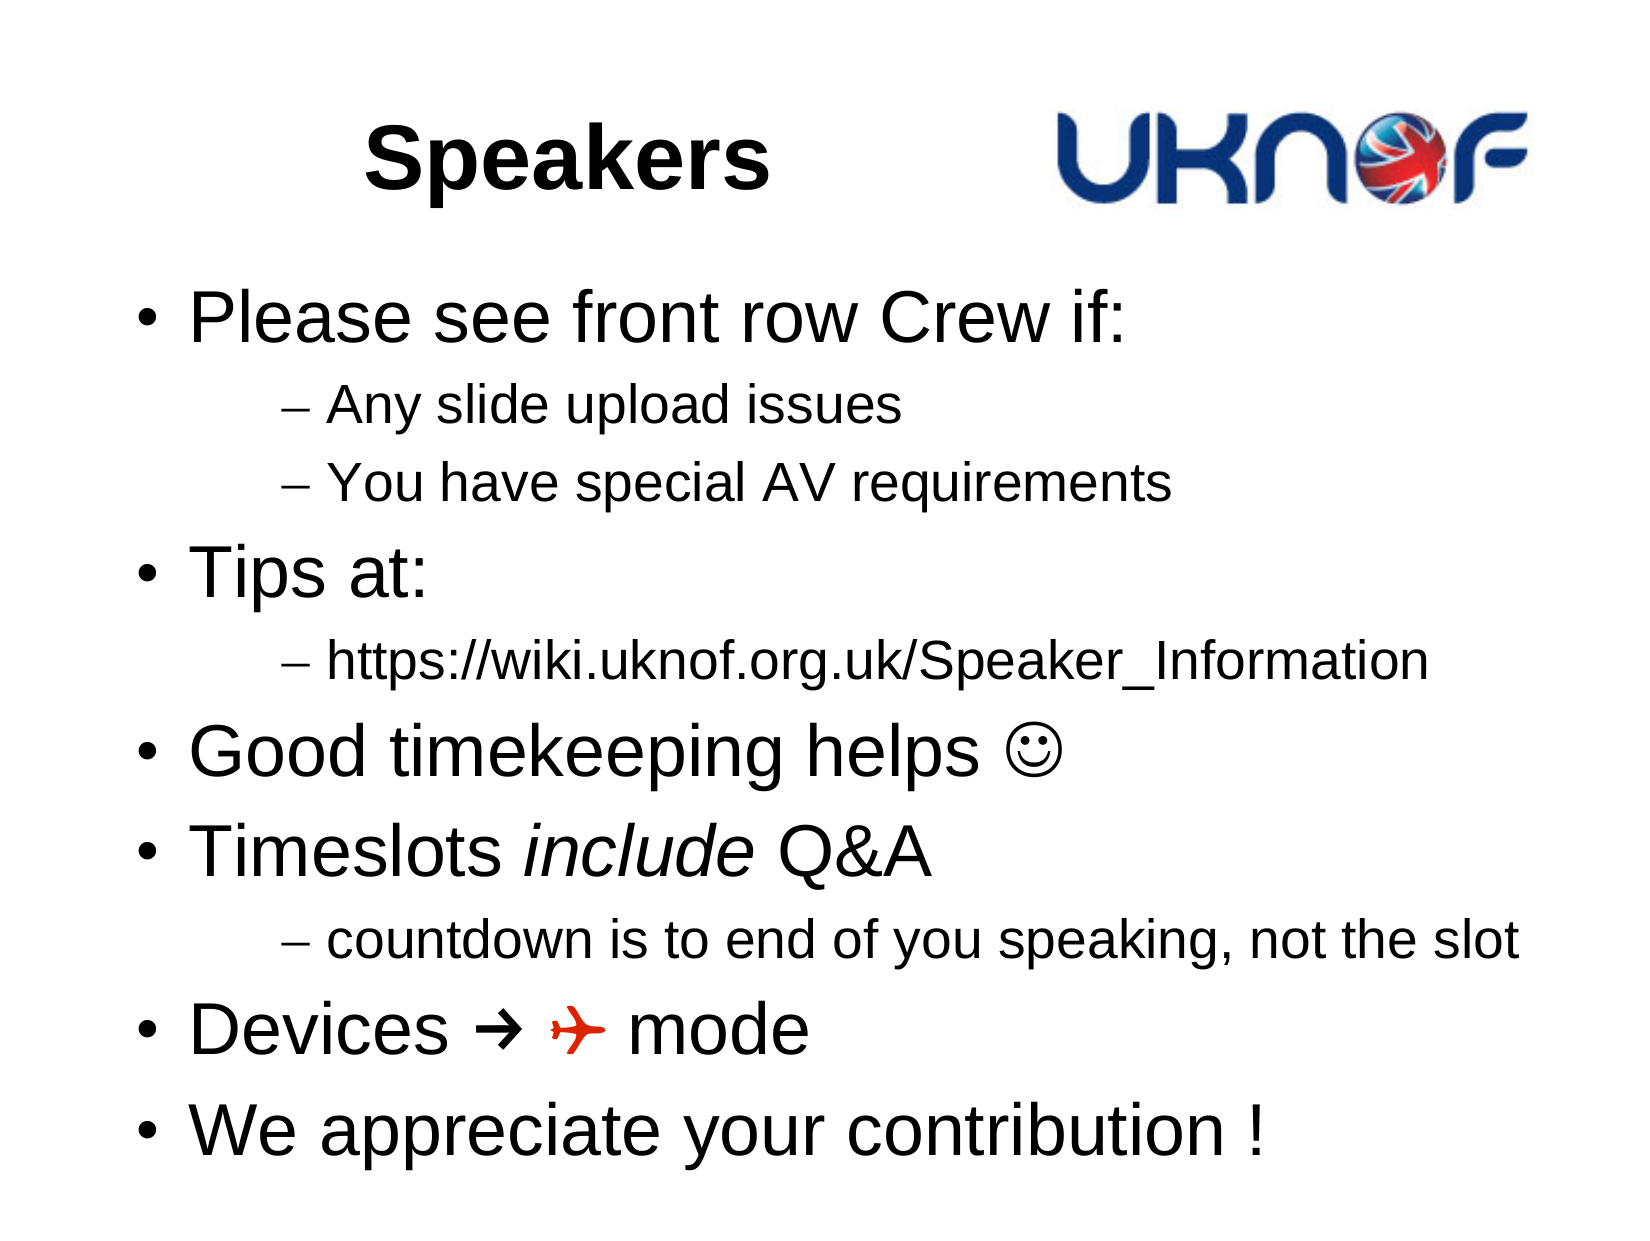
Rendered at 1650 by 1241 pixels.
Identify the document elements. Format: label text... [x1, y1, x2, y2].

list Please see front row Crew if: Any slide upload issues You have special AV requirements Tips at: https://wiki.uknof.org.uk/Speaker_Information Good timekeeping helps ☺ Timeslots include Q&A countdown is to end of you speaking, not the slot Devices →  mode We appreciate your contribution ! [75, 275, 1576, 1188]
picture [1050, 93, 1536, 225]
title Speakers [123, 37, 1013, 275]
